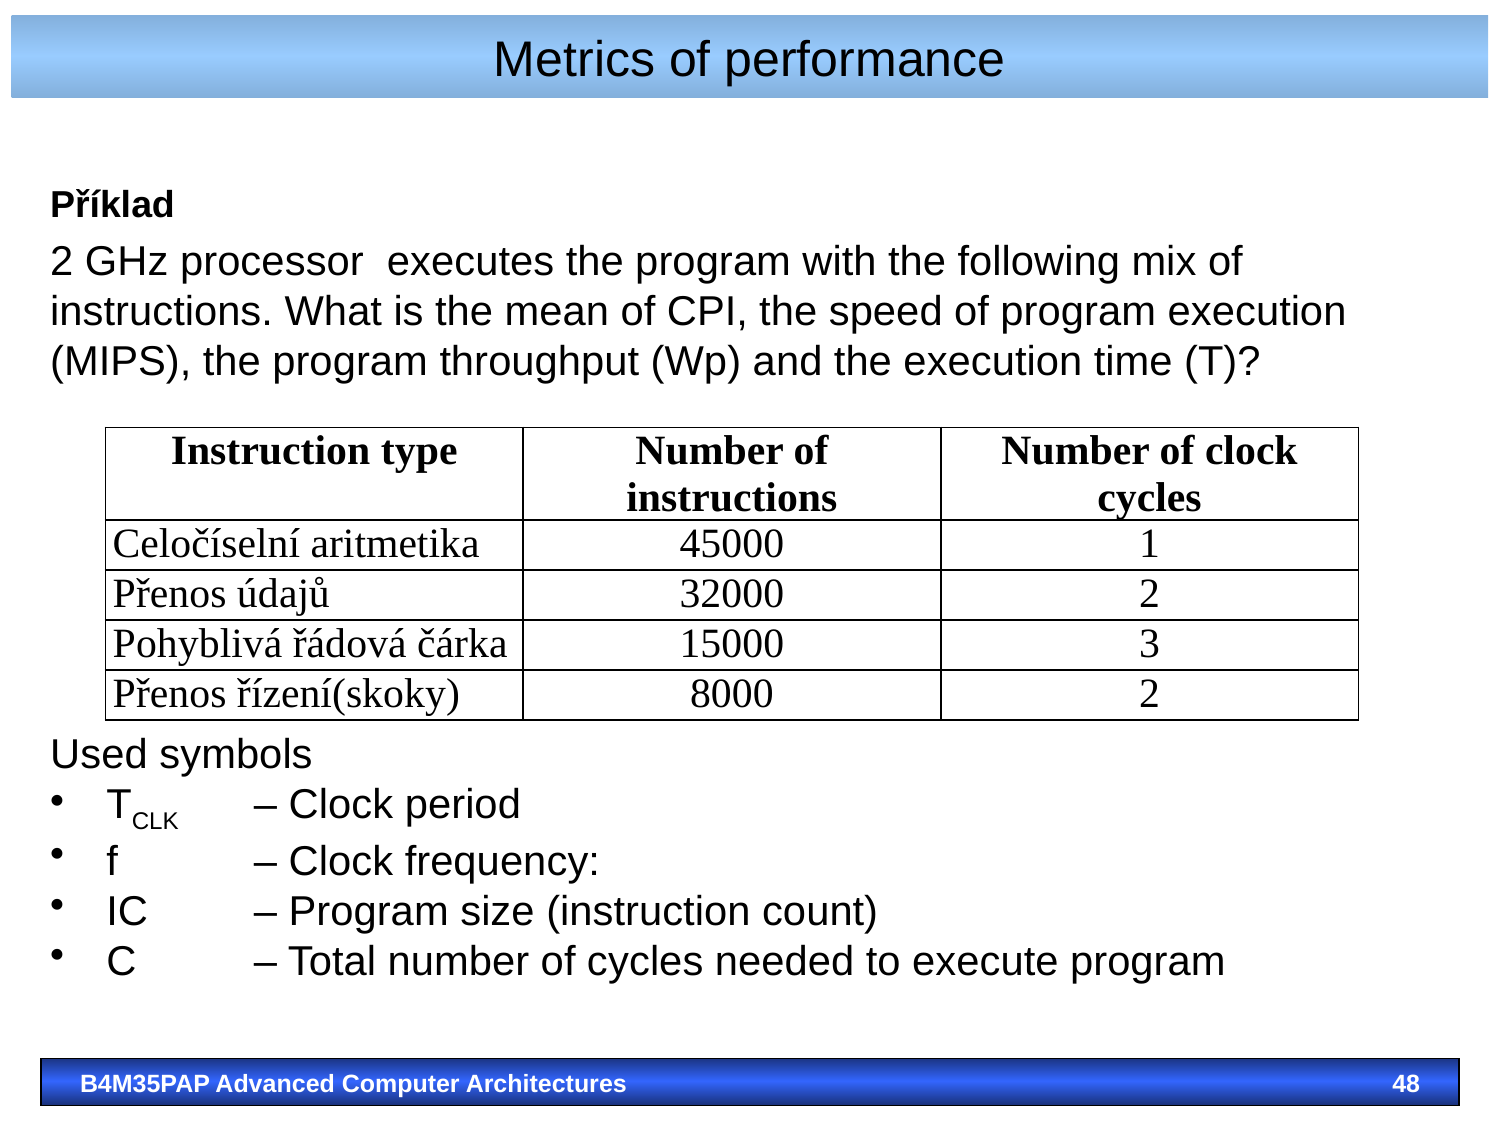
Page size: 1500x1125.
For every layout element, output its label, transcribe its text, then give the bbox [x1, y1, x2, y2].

table_header Instruction type [106, 428, 522, 519]
table_cell 2 [942, 571, 1358, 619]
table_cell 8000 [524, 671, 940, 719]
table_cell Přenos řízení(skoky) [106, 671, 522, 719]
table_cell 3 [942, 621, 1358, 669]
table_cell 15000 [524, 621, 940, 669]
title Metrics of performance [11, 15, 1489, 98]
table_cell Přenos údajů [106, 571, 522, 619]
list Used symbols TCLK – Clock period f – Clock frequency: IC – Program size (instruction count) C – Total number of cycles needed to execute program [35, 719, 1465, 1029]
table_cell Celočíselní aritmetika [106, 521, 522, 569]
table_cell 2 [942, 671, 1358, 719]
table_header Number of instructions [524, 428, 940, 519]
list Příklad 2 GHz processor executes the program with the following mix of instructions. What is the mean of CPI, the speed of program execution (MIPS), the program throughput (Wp) and the execution time (T)? [35, 172, 1465, 414]
table_cell 1 [942, 521, 1358, 569]
table_cell 45000 [524, 521, 940, 569]
table_header Number of clock cycles [942, 428, 1358, 519]
table_cell 32000 [524, 571, 940, 619]
table_cell Pohyblivá řádová čárka [106, 621, 522, 669]
